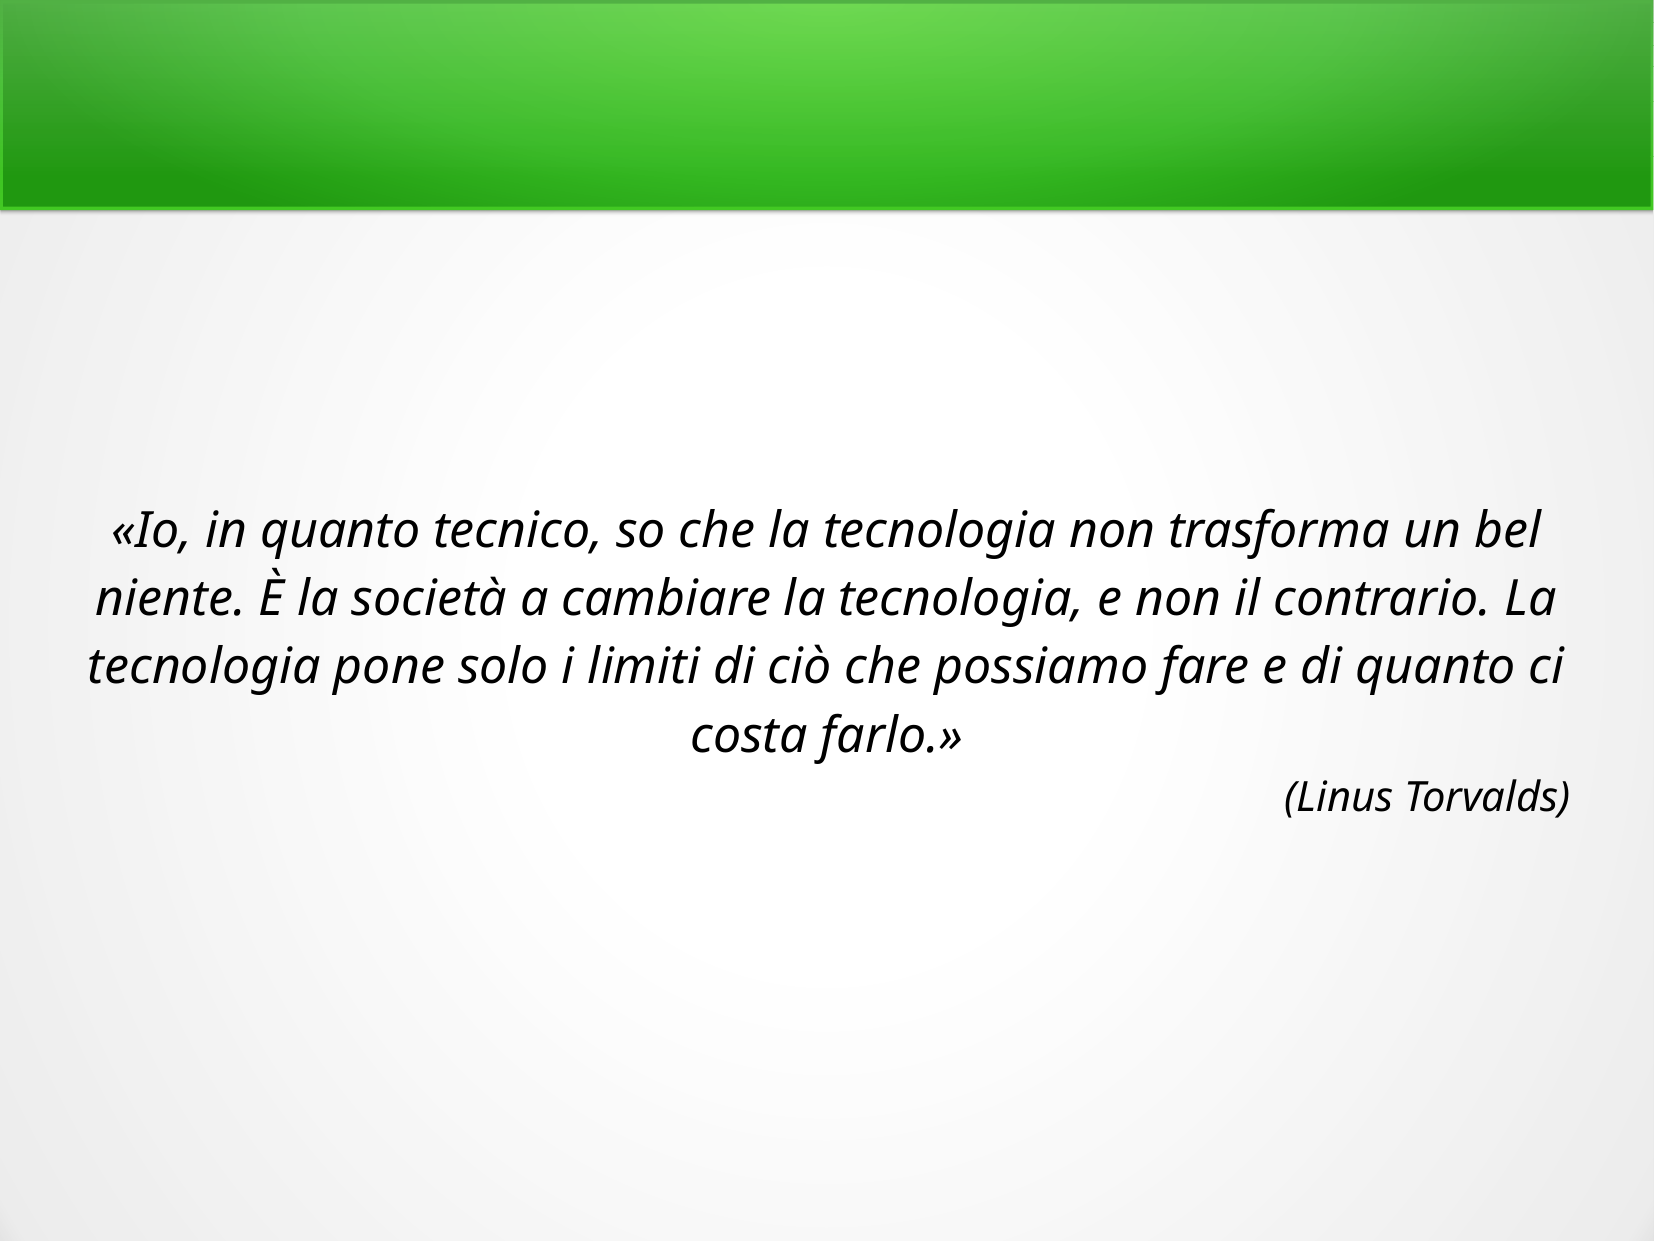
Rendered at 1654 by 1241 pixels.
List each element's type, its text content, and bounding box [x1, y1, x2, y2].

subtitle «Io, in quanto tecnico, so che la tecnologia non trasforma un bel niente. È la società a cambiare la tecnologia, e non il contrario. La tecnologia pone solo i limiti di ciò che possiamo fare e di quanto ci costa farlo.» (Linus Torvalds) [82, 299, 1571, 1019]
